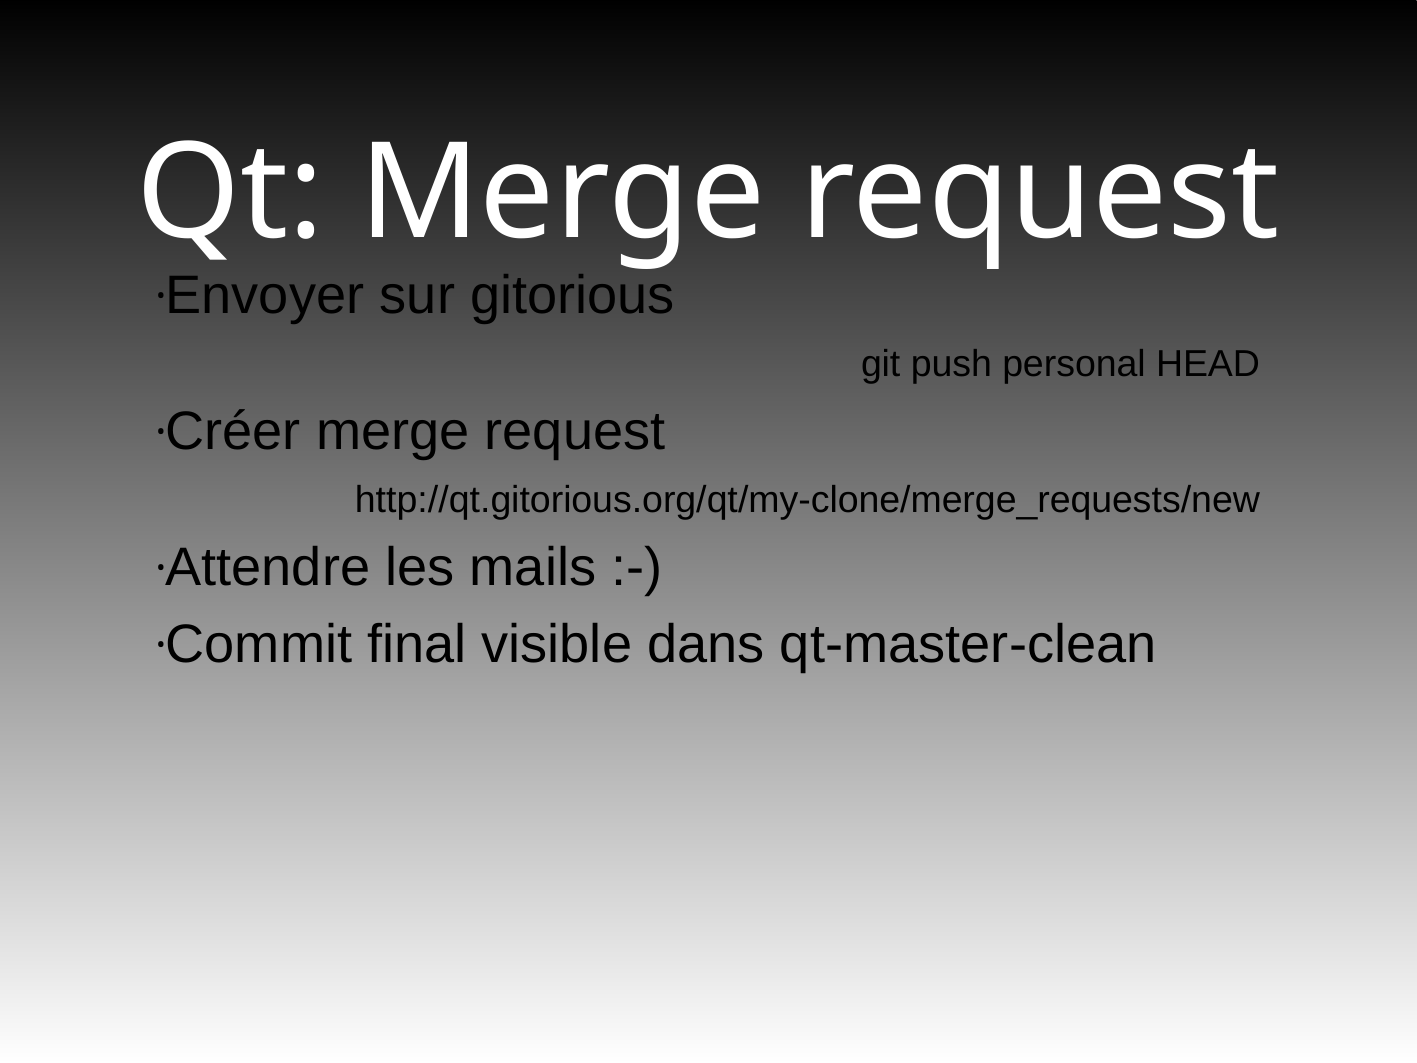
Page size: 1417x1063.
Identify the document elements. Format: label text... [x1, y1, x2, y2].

list Envoyer sur gitorious git push personal HEAD Créer merge request http://qt.gitorious.org/qt/my-clone/merge_requests/new Attendre les mails :-) Commit final visible dans qt-master-clean [141, 257, 1276, 906]
title Qt: Merge request [70, 51, 1346, 222]
